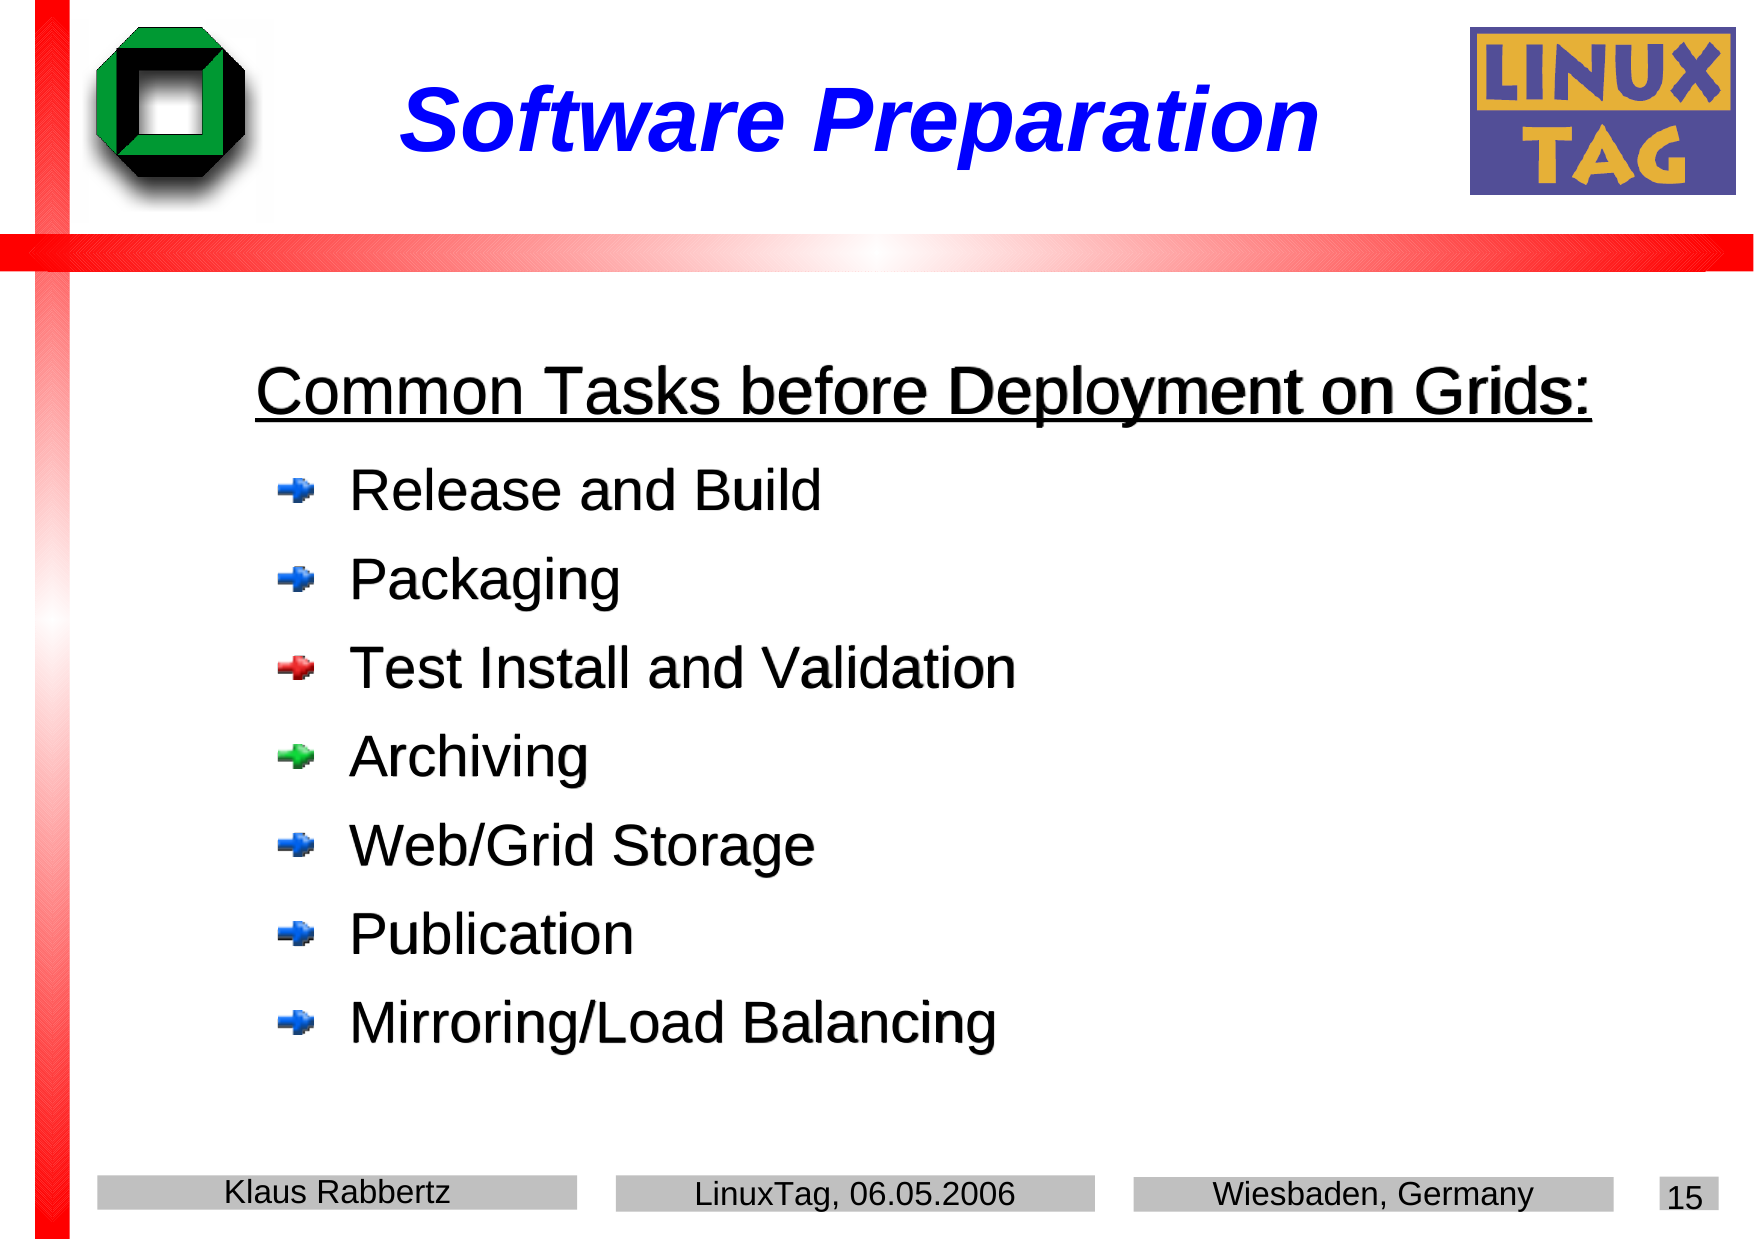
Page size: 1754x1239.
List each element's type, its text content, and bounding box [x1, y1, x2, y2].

picture [71, 19, 267, 223]
list Common Tasks before Deployment on Grids: Release and Build Packaging Test Install and Validation Archiving Web/Grid Storage Publication Mirroring/Load Balancing [157, 350, 1655, 1113]
title Software Preparation [267, 15, 1455, 223]
picture [1470, 27, 1736, 195]
